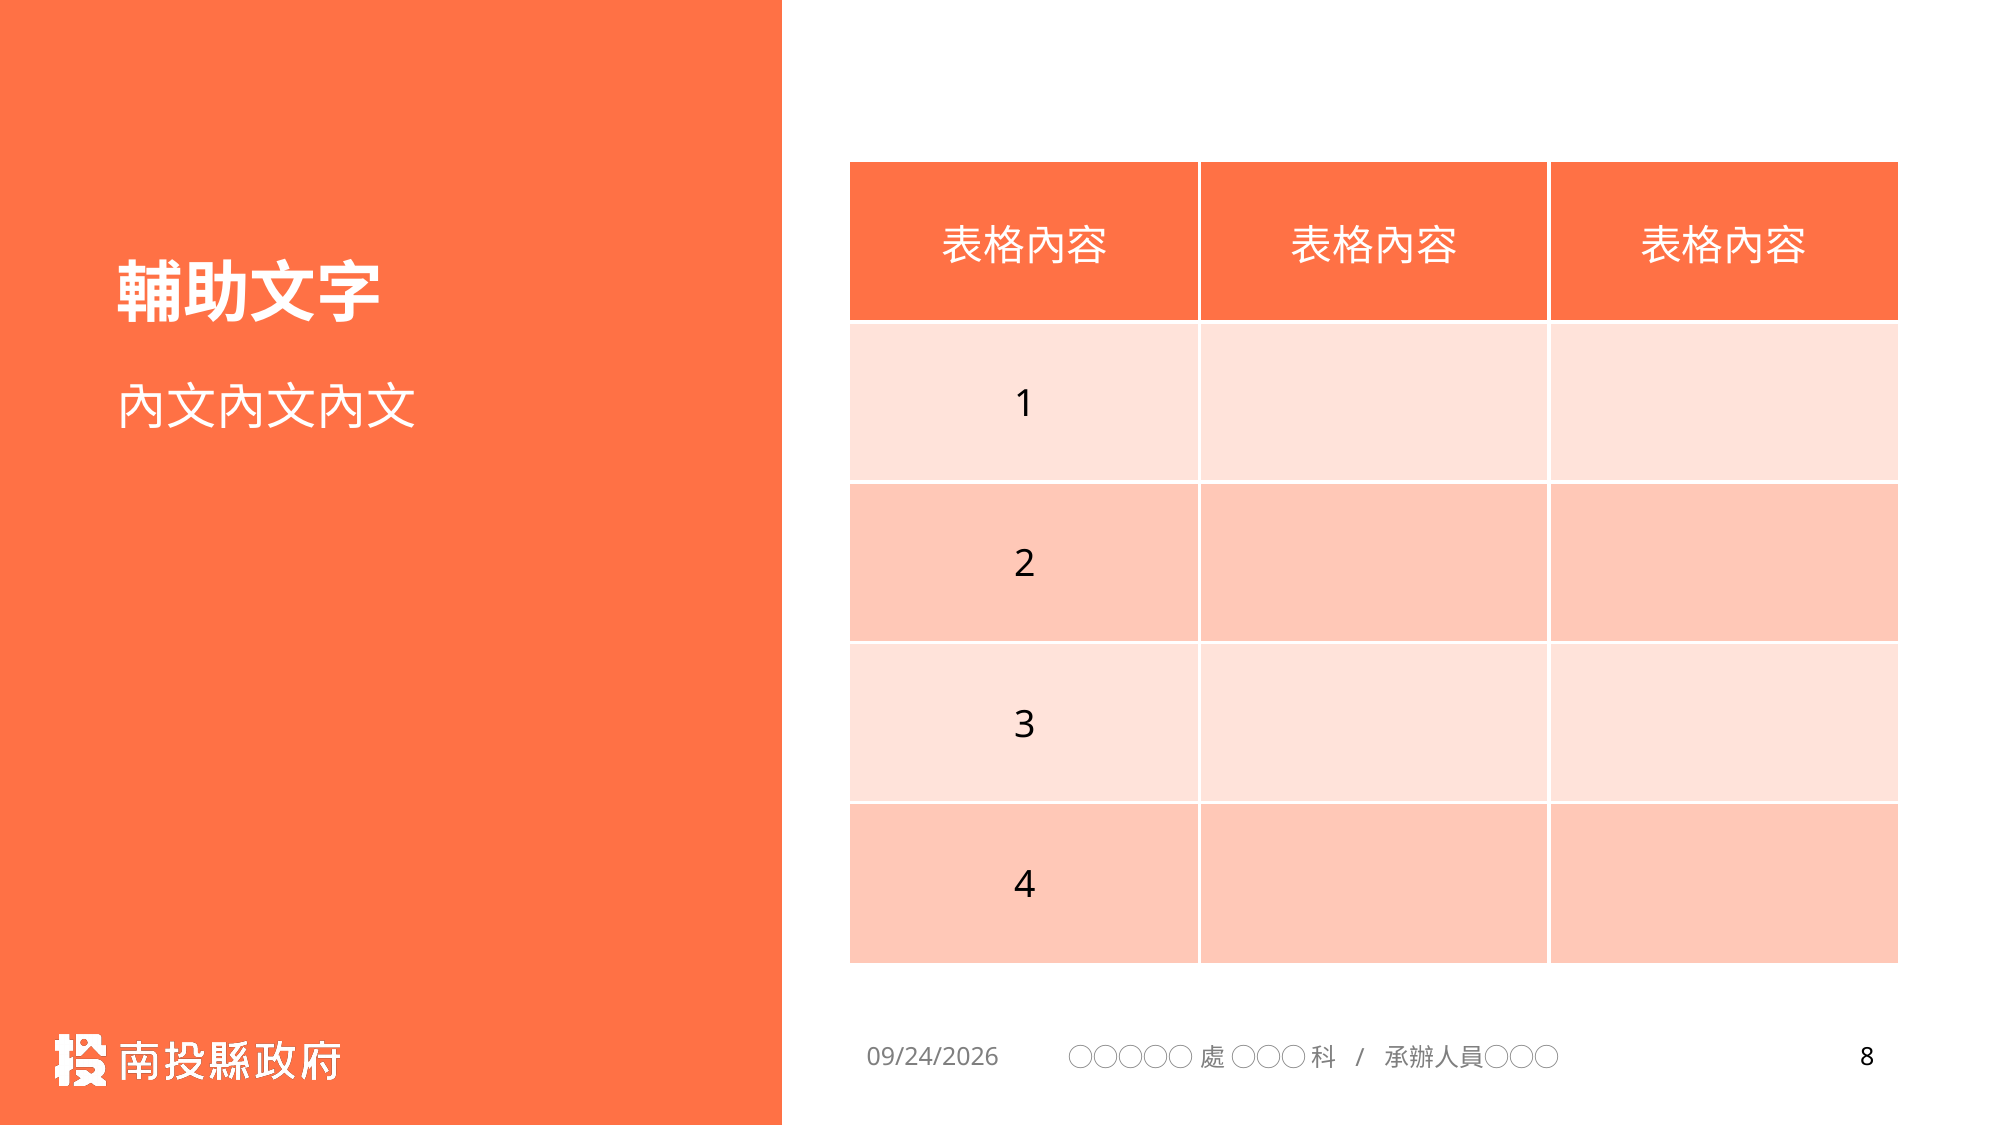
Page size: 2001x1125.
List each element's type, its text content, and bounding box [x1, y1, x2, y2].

picture [55, 1034, 340, 1086]
table_cell 4 [850, 804, 1198, 963]
table_header 表格內容 [1551, 162, 1898, 320]
table_cell [1201, 804, 1547, 963]
text_box 07/29/2024 [850, 1025, 1016, 1086]
title 輔助文字 [101, 75, 707, 337]
table_cell [1551, 324, 1898, 480]
table_cell [1551, 644, 1898, 801]
table_cell [1551, 804, 1898, 963]
table_header 表格內容 [850, 162, 1198, 320]
list 內文內文內文 [101, 337, 707, 963]
table_header 表格內容 [1201, 162, 1547, 320]
table_cell 2 [850, 484, 1198, 641]
table_cell [1551, 484, 1898, 641]
table_cell [1201, 484, 1547, 641]
table_cell 3 [850, 644, 1198, 801]
table_cell 1 [850, 324, 1198, 480]
table_cell [1201, 324, 1547, 480]
table_cell [1201, 644, 1547, 801]
text_box <編號> [1845, 1025, 1945, 1086]
text_box ◯◯◯◯◯處 ◯◯◯ 科 / 承辦人員◯◯◯ [1053, 1025, 1807, 1086]
